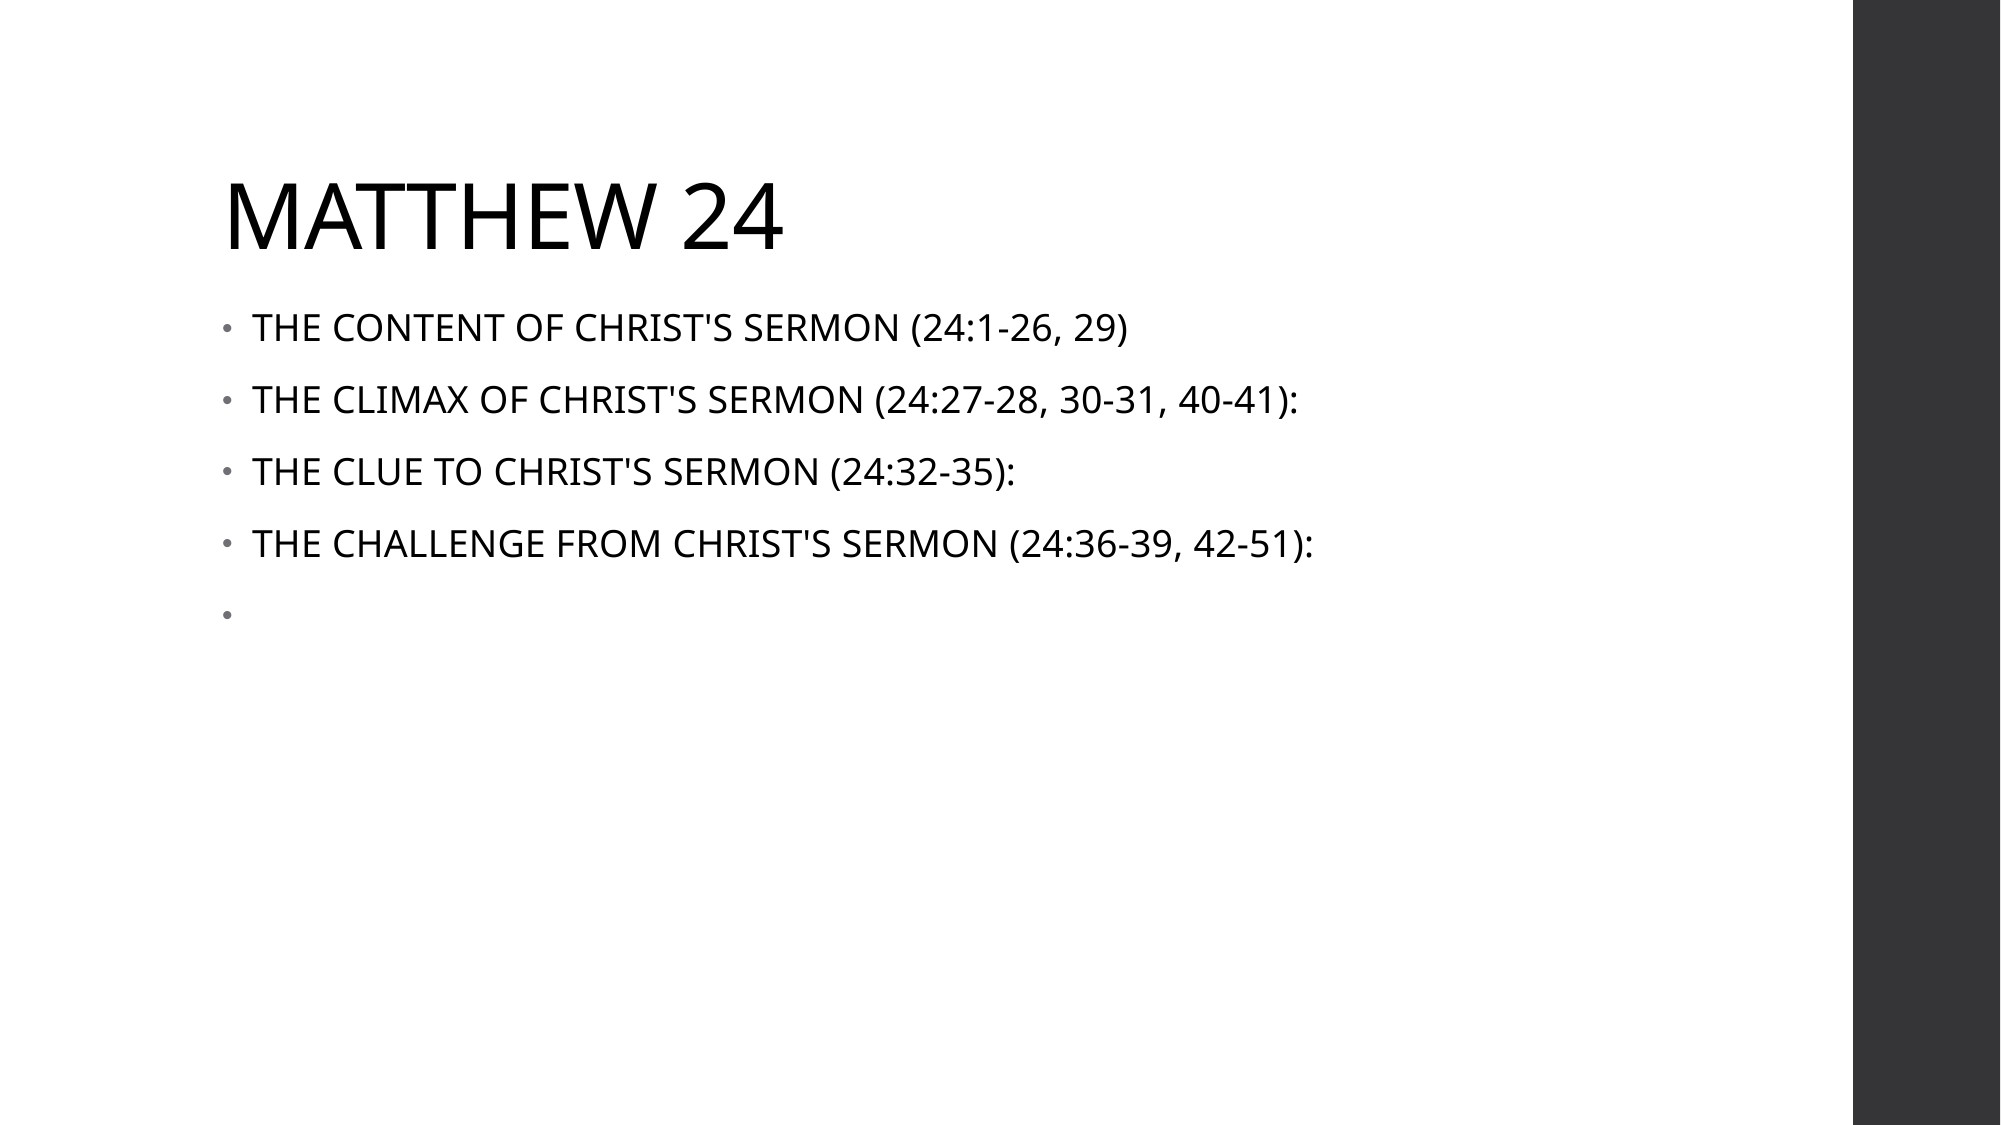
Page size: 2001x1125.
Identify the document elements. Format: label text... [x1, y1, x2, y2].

list THE CONTENT OF CHRIST'S SERMON (24:1-26, 29) THE CLIMAX OF CHRIST'S SERMON (24:27-28, 30-31, 40-41): THE CLUE TO CHRIST'S SERMON (24:32-35): THE CHALLENGE FROM CHRIST'S SERMON (24:36-39, 42-51): [206, 299, 1617, 1014]
title MATTHEW 24 [206, 60, 1797, 278]
